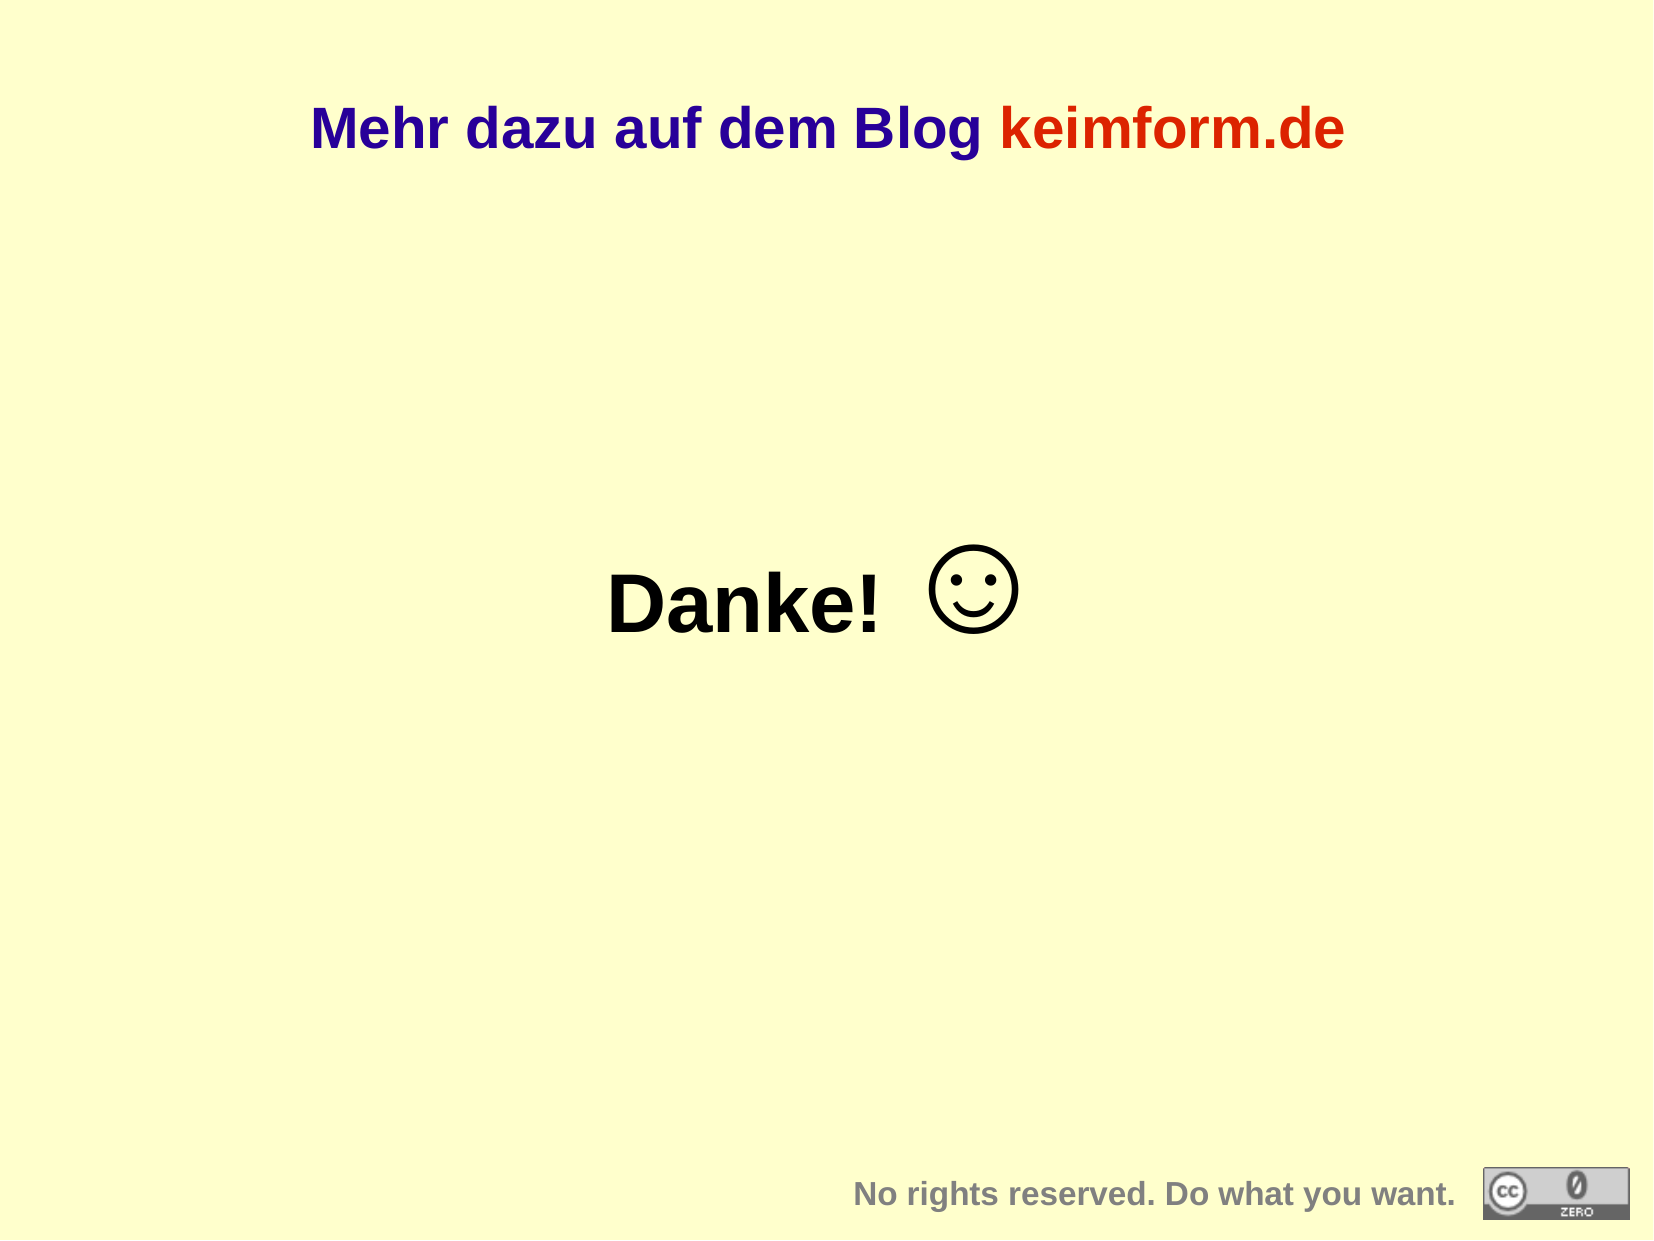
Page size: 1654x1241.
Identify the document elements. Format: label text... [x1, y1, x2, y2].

text_box No rights reserved. Do what you want. [838, 1167, 1477, 1221]
title Mehr dazu auf dem Blog keimform.de [86, 49, 1571, 207]
list Danke! ☺ [92, 226, 1565, 1034]
picture [1483, 1167, 1630, 1220]
